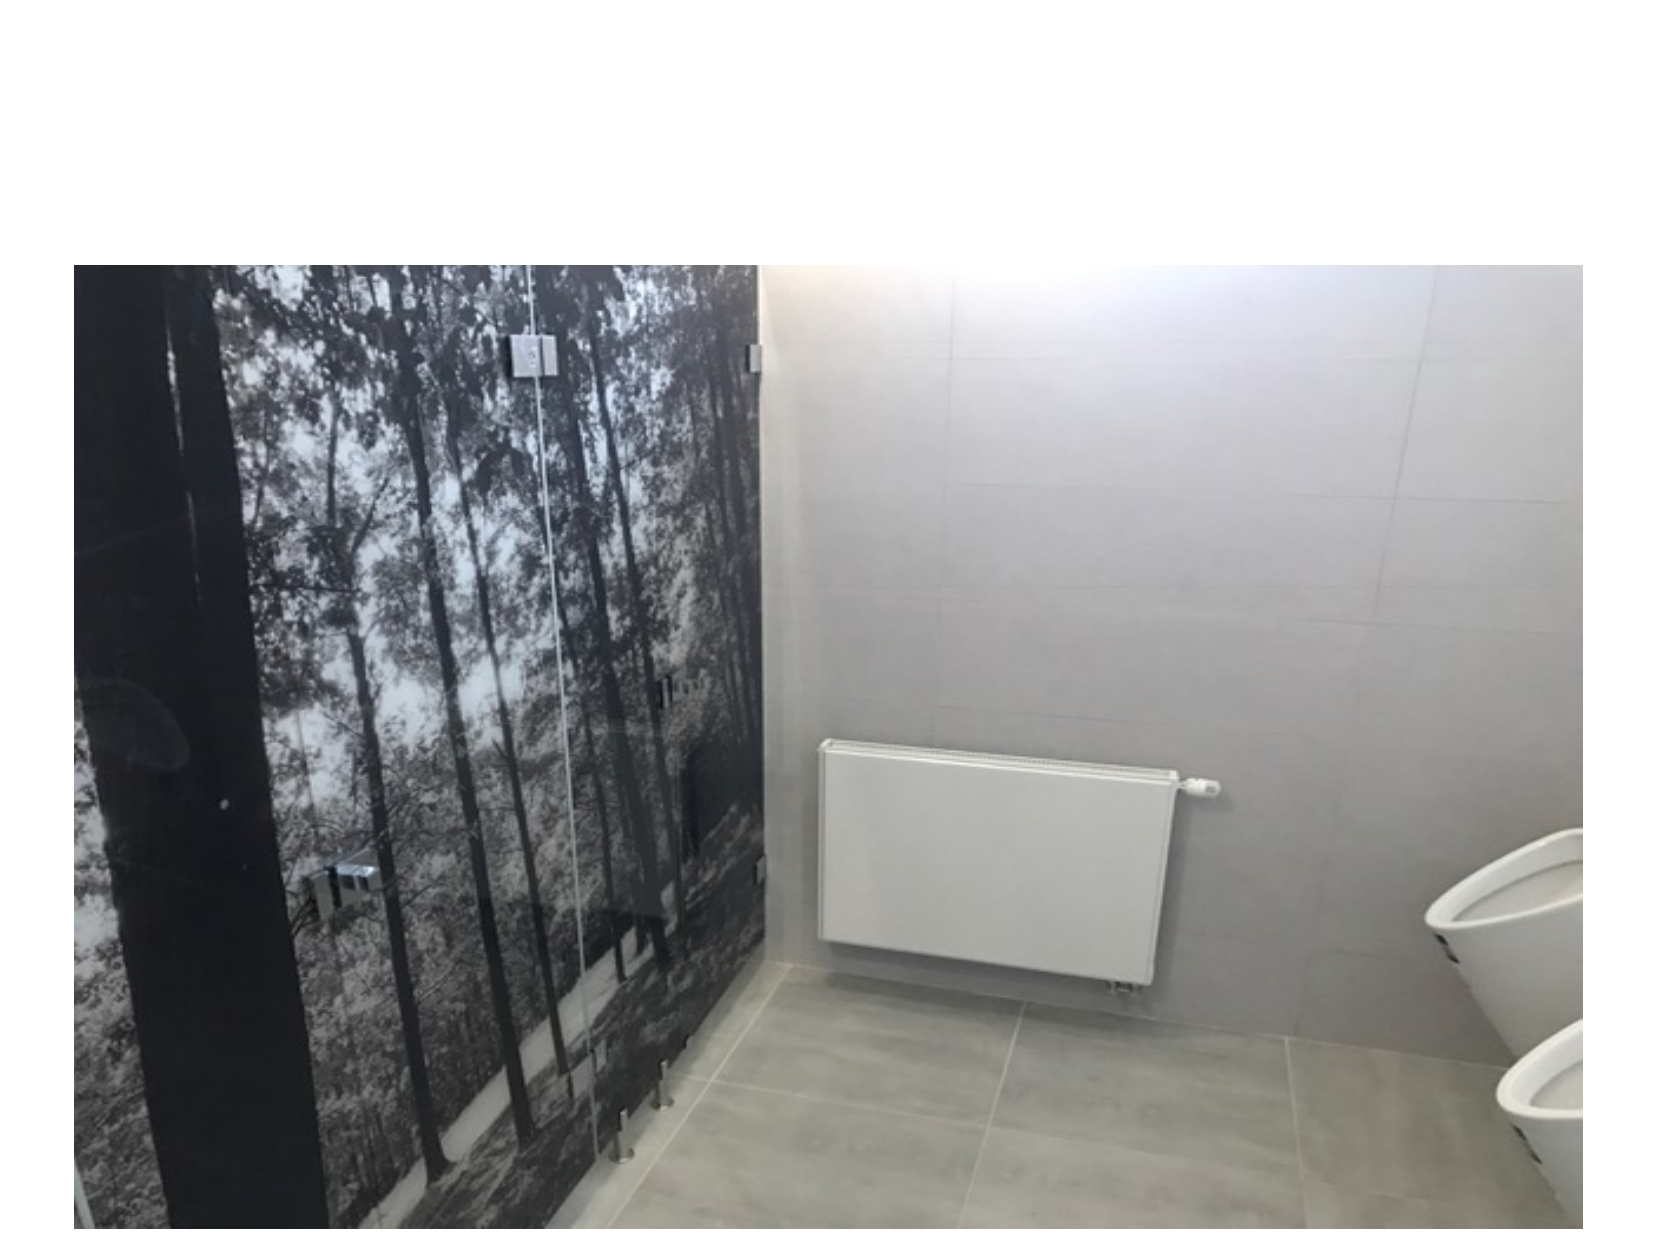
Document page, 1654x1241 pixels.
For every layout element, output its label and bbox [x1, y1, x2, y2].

picture [74, 265, 1583, 1229]
